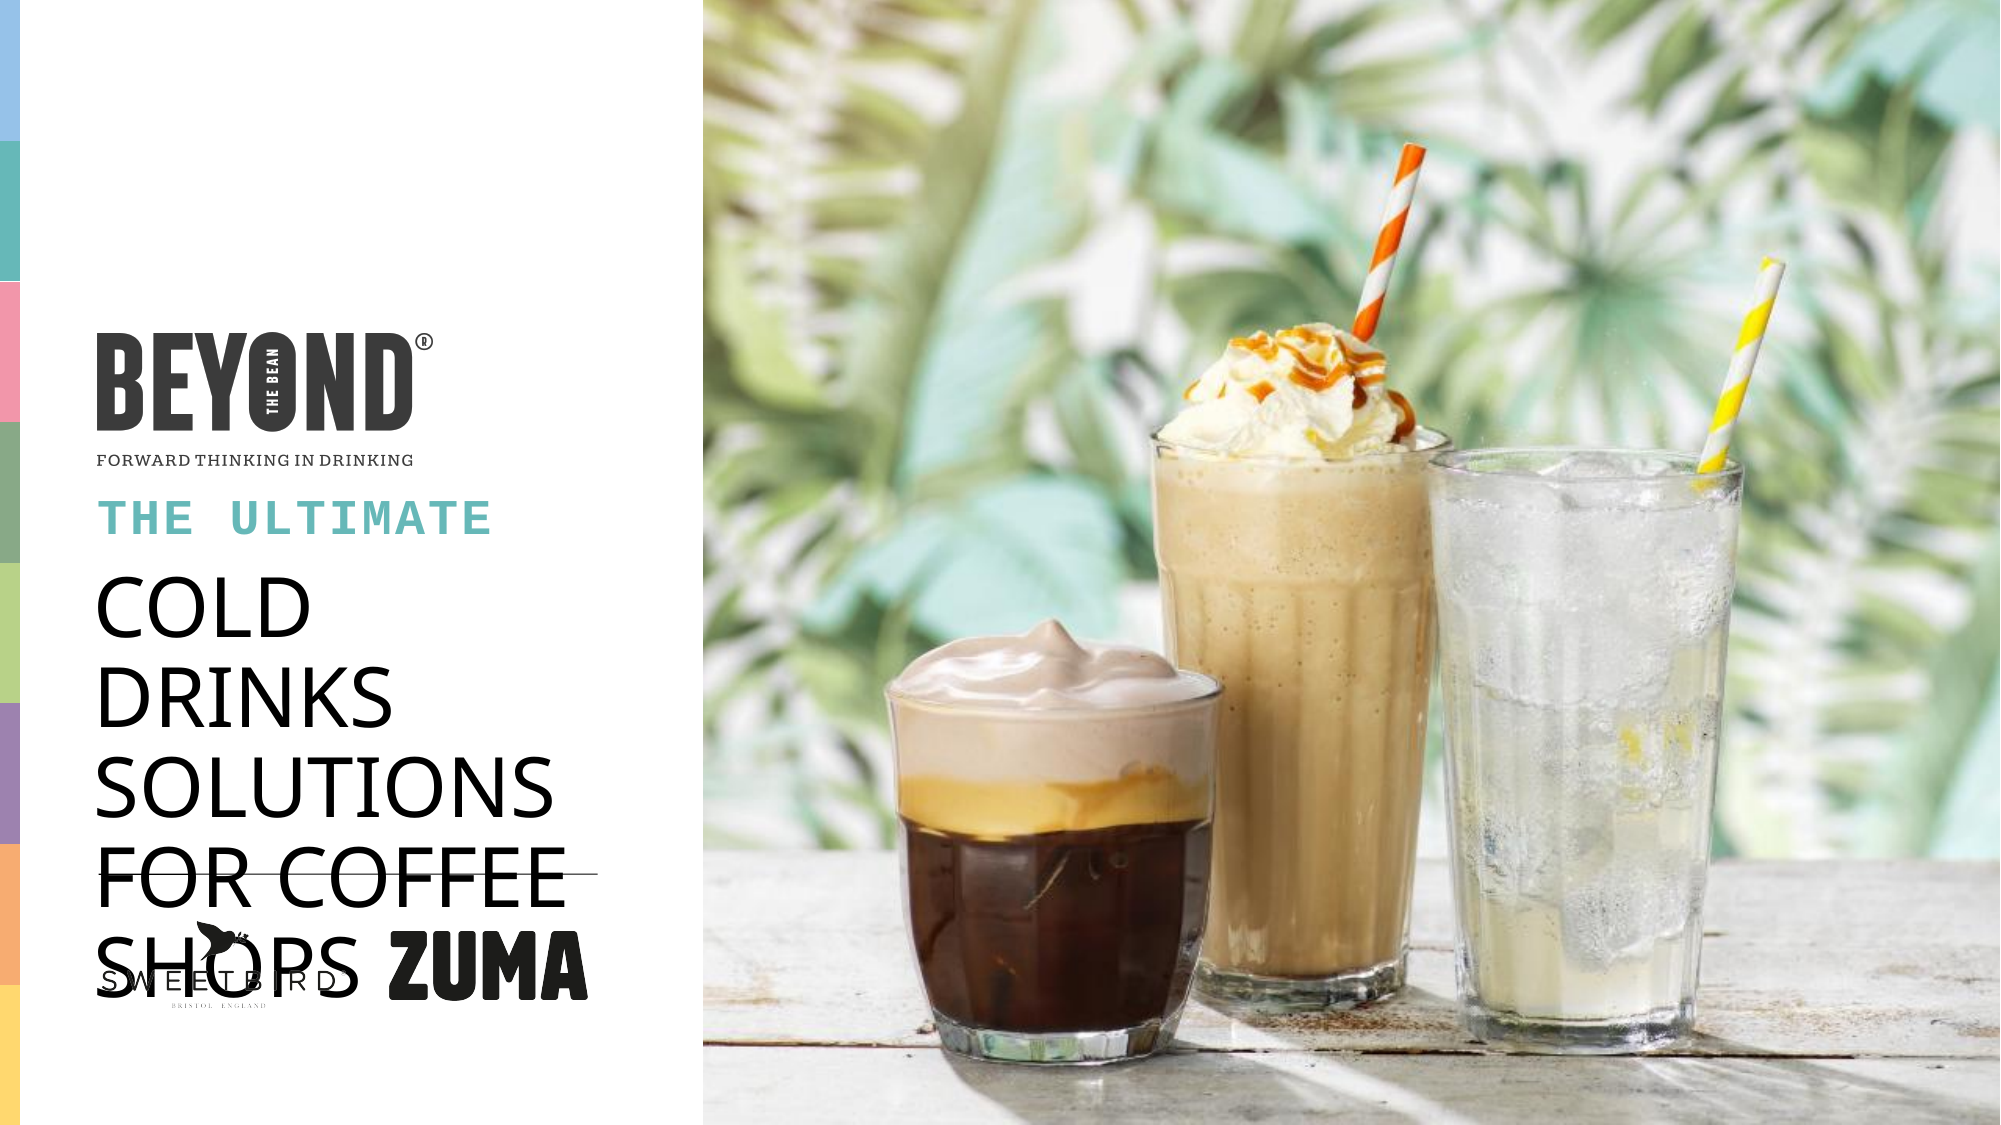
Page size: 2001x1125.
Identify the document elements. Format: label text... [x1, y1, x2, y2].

text_box I:\Marketing\Presentations\Cold Drinks 2025 [0, 0, 679, 1108]
picture [389, 932, 588, 1001]
picture [97, 332, 433, 466]
picture [703, 0, 2000, 1125]
text_box THE ULTIMATE [97, 491, 606, 547]
picture [102, 921, 346, 1008]
text_box Cold Drinks Solutions for Coffee Shops [93, 565, 603, 916]
text_box [0, 282, 20, 1125]
text_box [0, 0, 20, 281]
